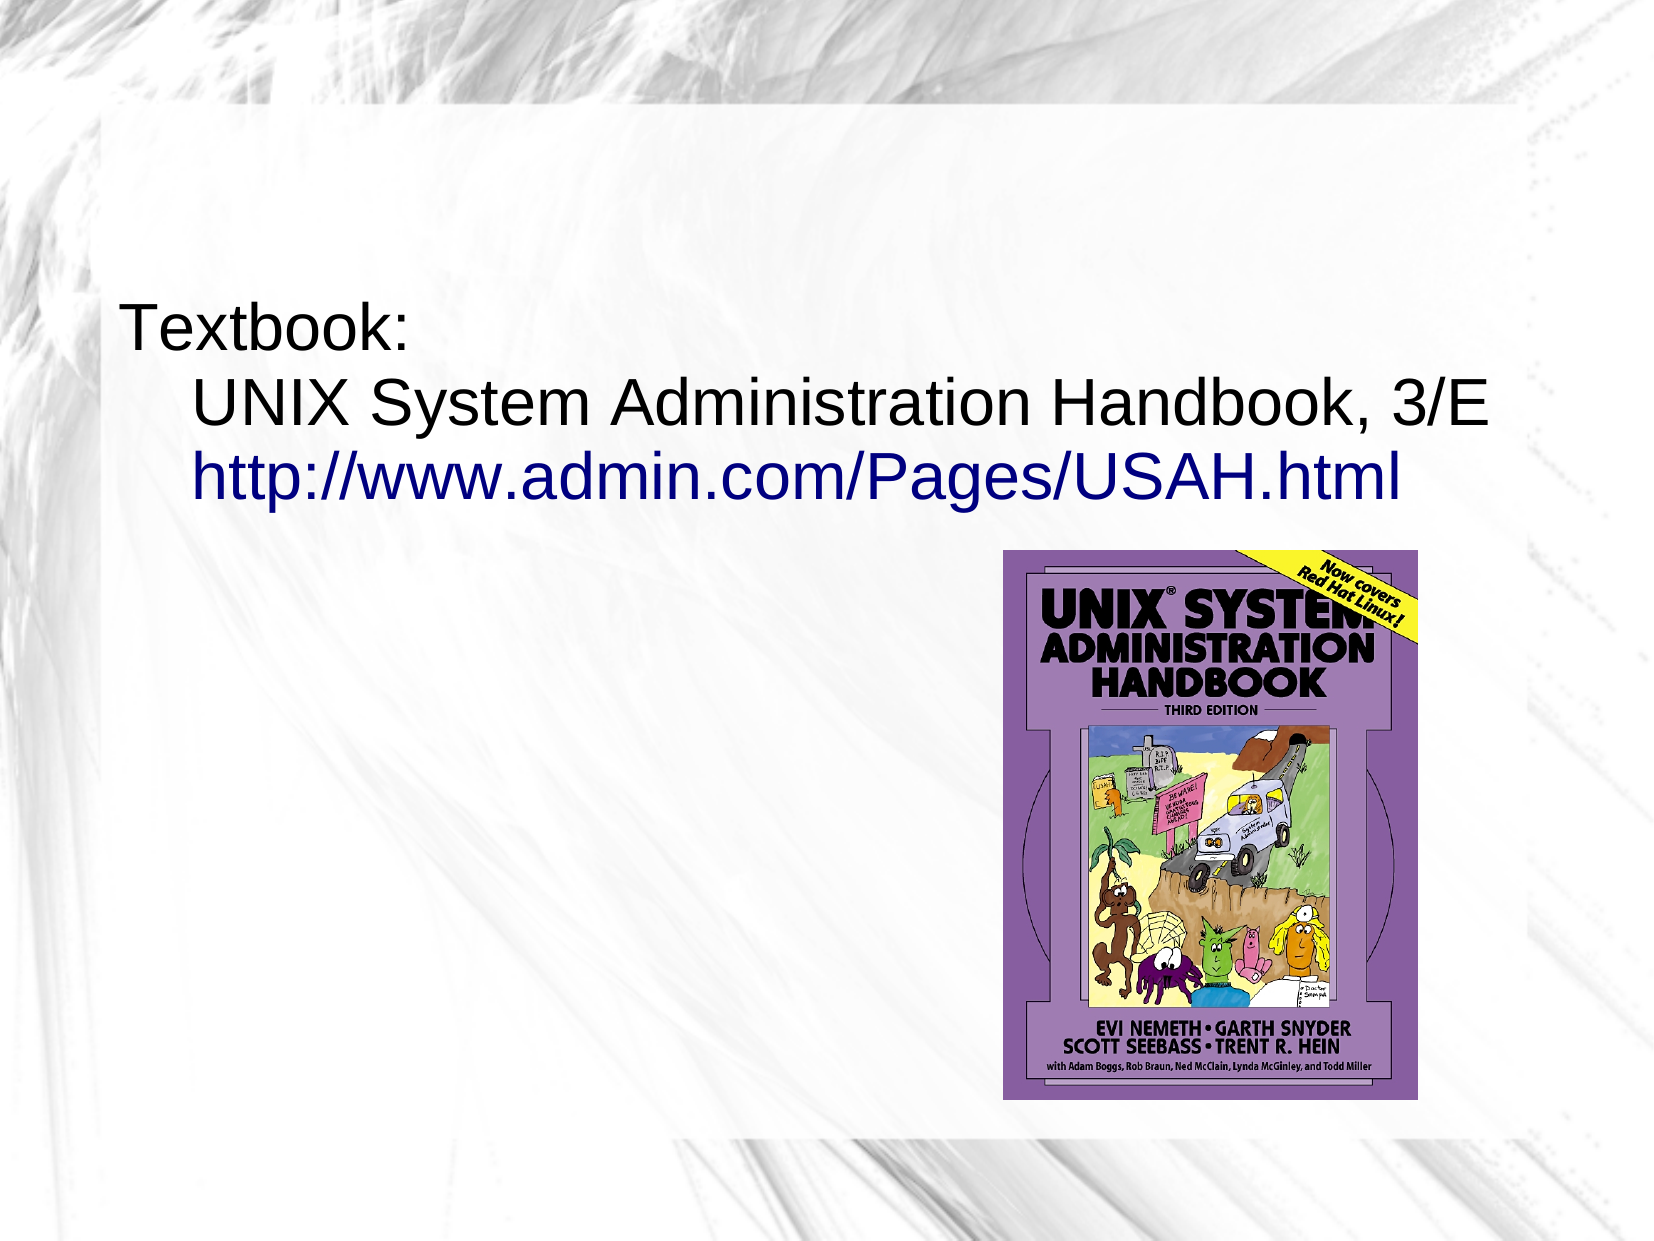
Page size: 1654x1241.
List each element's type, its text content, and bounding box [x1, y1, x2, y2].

subtitle Textbook: UNIX System Administration Handbook, 3/E http://www.admin.com/Pages/USAH.html [118, 96, 1571, 708]
picture [0, 0, 1654, 1241]
